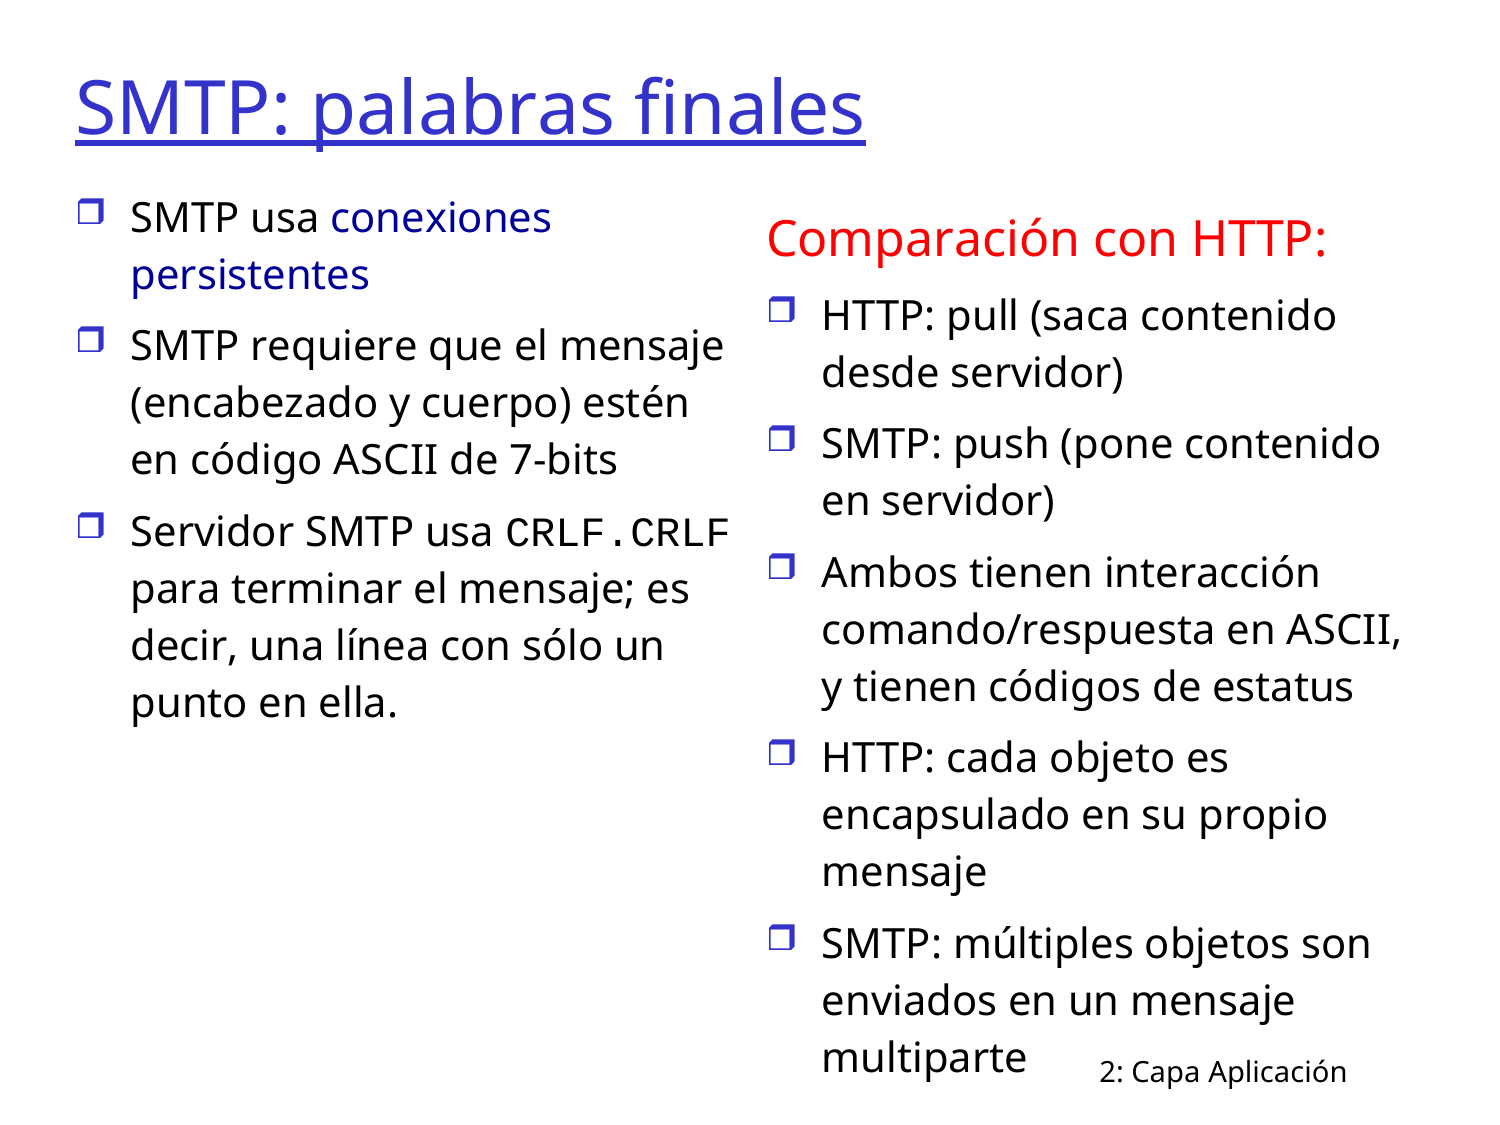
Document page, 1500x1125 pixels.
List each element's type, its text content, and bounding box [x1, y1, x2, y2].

list SMTP usa conexiones persistentes SMTP requiere que el mensaje (encabezado y cuerpo) estén en código ASCII de 7-bits Servidor SMTP usa CRLF.CRLF para terminar el mensaje; es decir, una línea con sólo un punto en ella. [75, 187, 734, 1021]
title SMTP: palabras finales [75, 23, 1426, 188]
list Comparación con HTTP: HTTP: pull (saca contenido desde servidor)‏ SMTP: push (pone contenido en servidor)‏ Ambos tienen interacción comando/respuesta en ASCII, y tienen códigos de estatus HTTP: cada objeto es encapsulado en su propio mensaje SMTP: múltiples objetos son enviados en un mensaje multiparte [766, 202, 1426, 1021]
